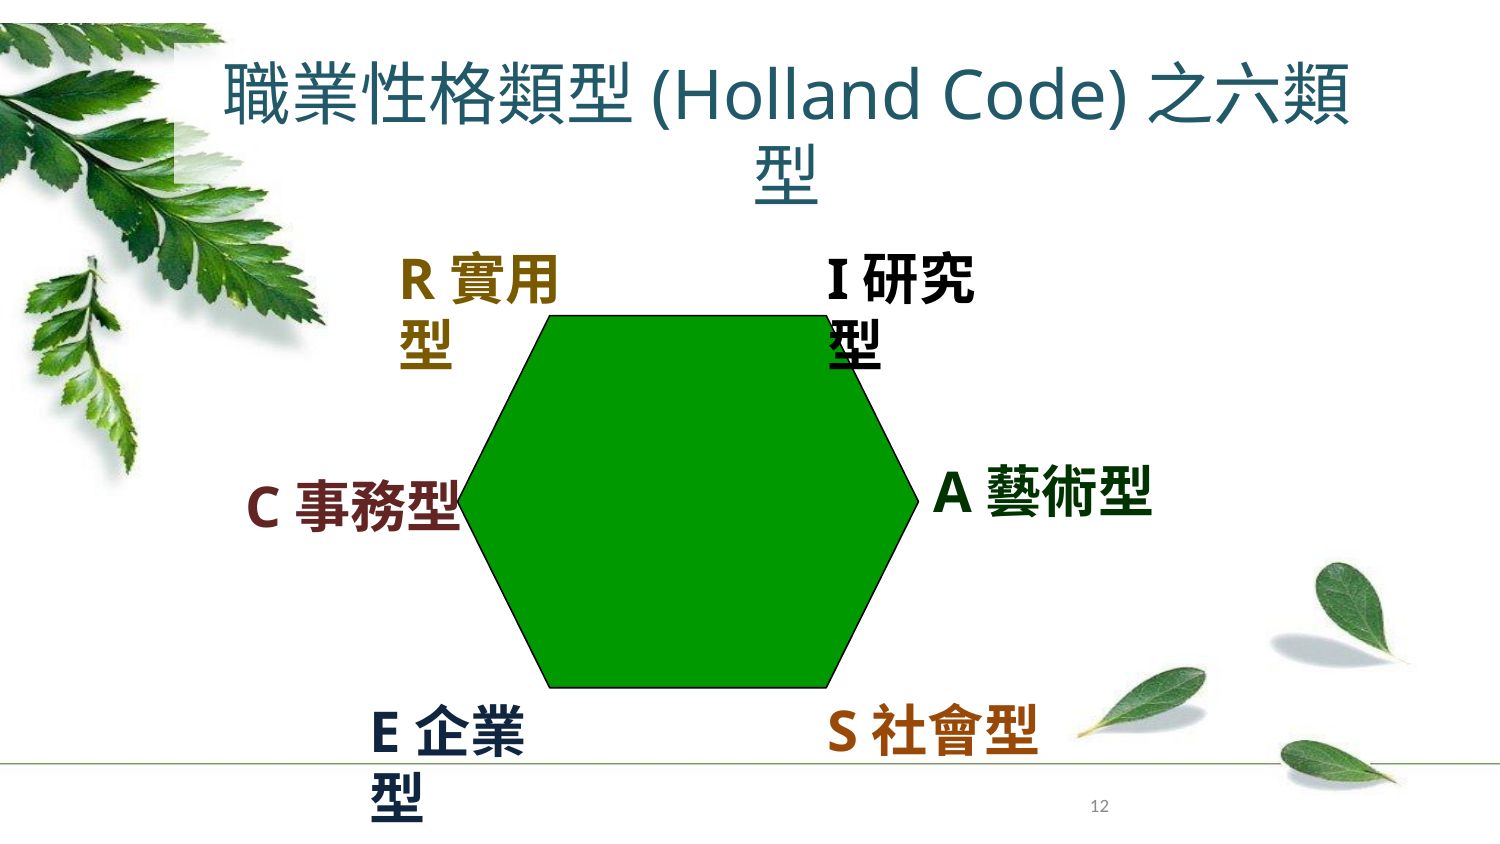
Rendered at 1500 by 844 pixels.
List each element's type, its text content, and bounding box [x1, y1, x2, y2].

text_box S社會型 [812, 687, 1075, 772]
text_box E企業型 [354, 688, 596, 772]
text_box R實用型 [383, 235, 631, 320]
picture [0, 23, 1500, 844]
text_box [476, 315, 918, 688]
text_box A藝術型 [918, 448, 1176, 532]
text_box C事務型 [230, 463, 481, 547]
text_box I研究型 [812, 235, 1043, 320]
text_box [1074, 782, 1426, 828]
title 職業性格類型(Holland Code)之六類型 [174, 42, 1400, 184]
